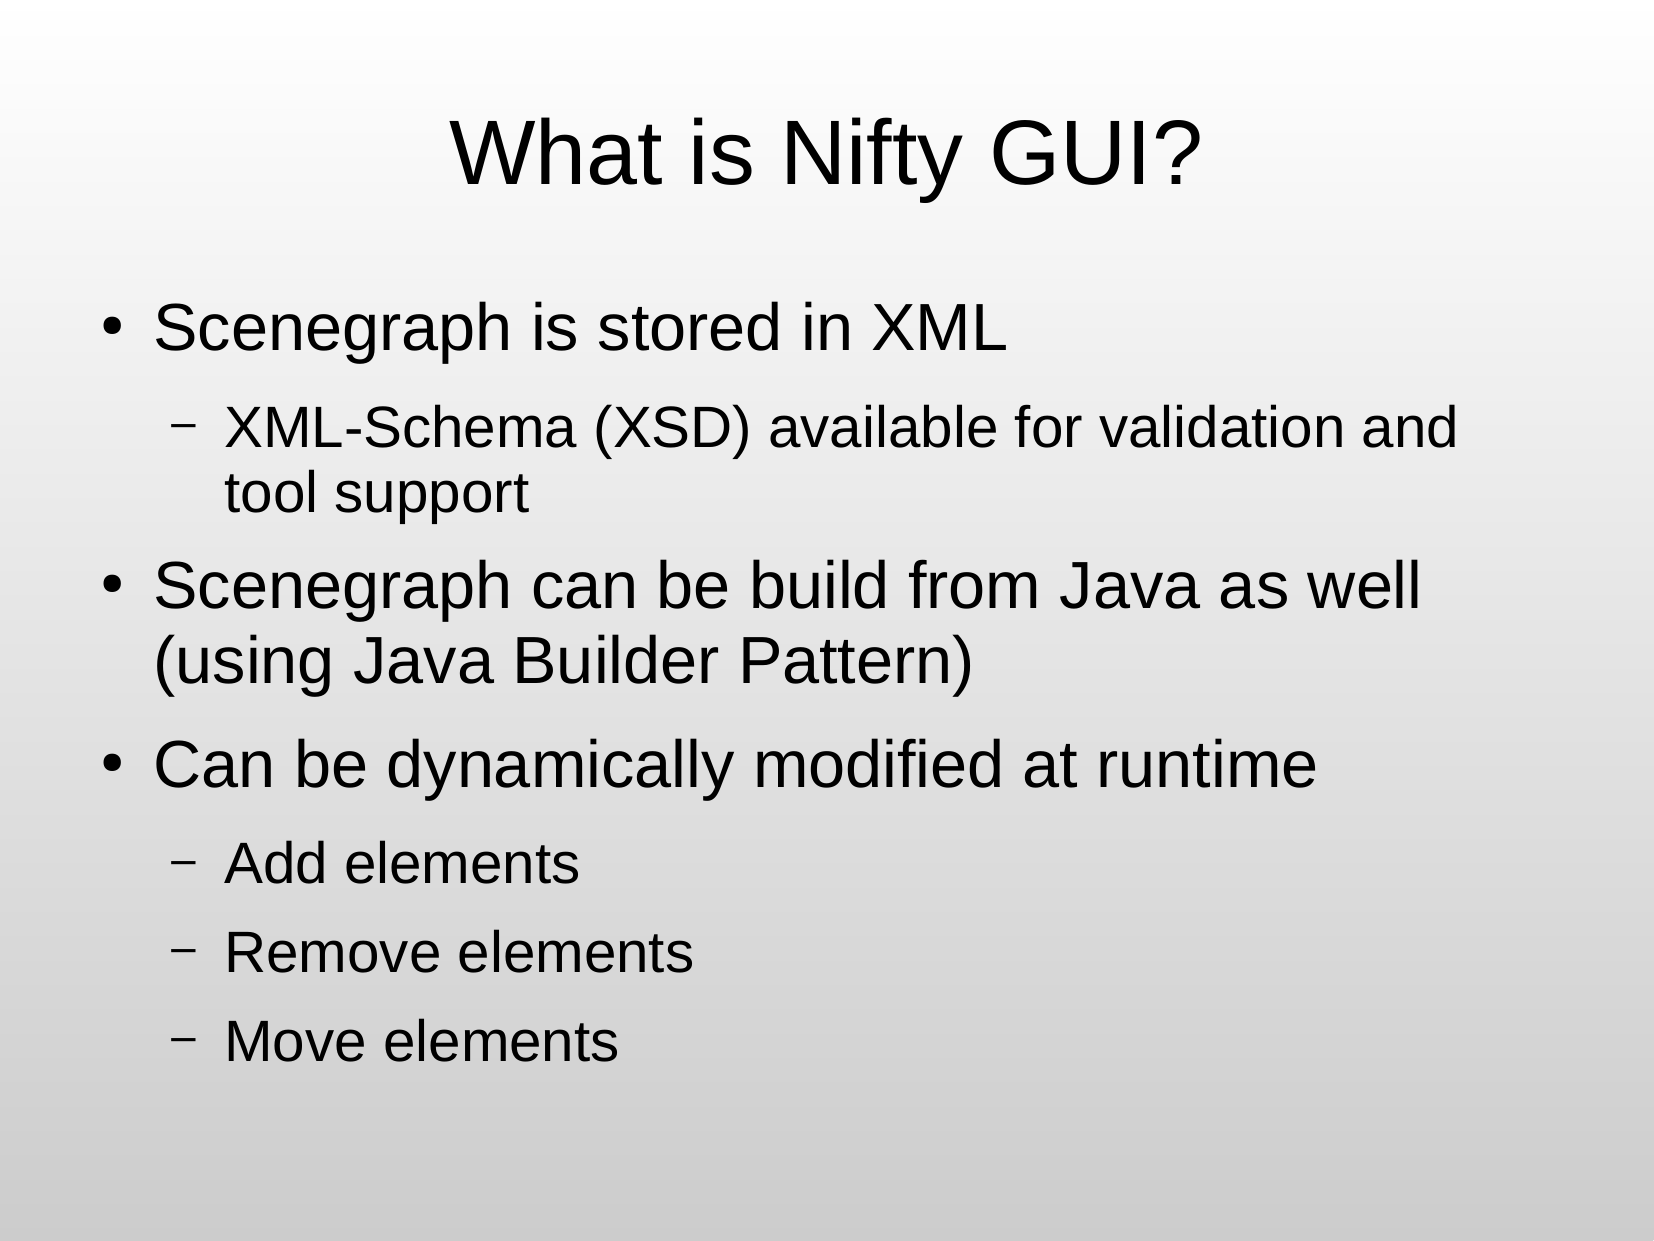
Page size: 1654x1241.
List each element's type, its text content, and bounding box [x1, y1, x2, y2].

list Scenegraph is stored in XML XML-Schema (XSD) available for validation and tool support Scenegraph can be build from Java as well (using Java Builder Pattern) Can be dynamically modified at runtime Add elements Remove elements Move elements [82, 290, 1571, 1109]
title What is Nifty GUI? [82, 49, 1571, 257]
